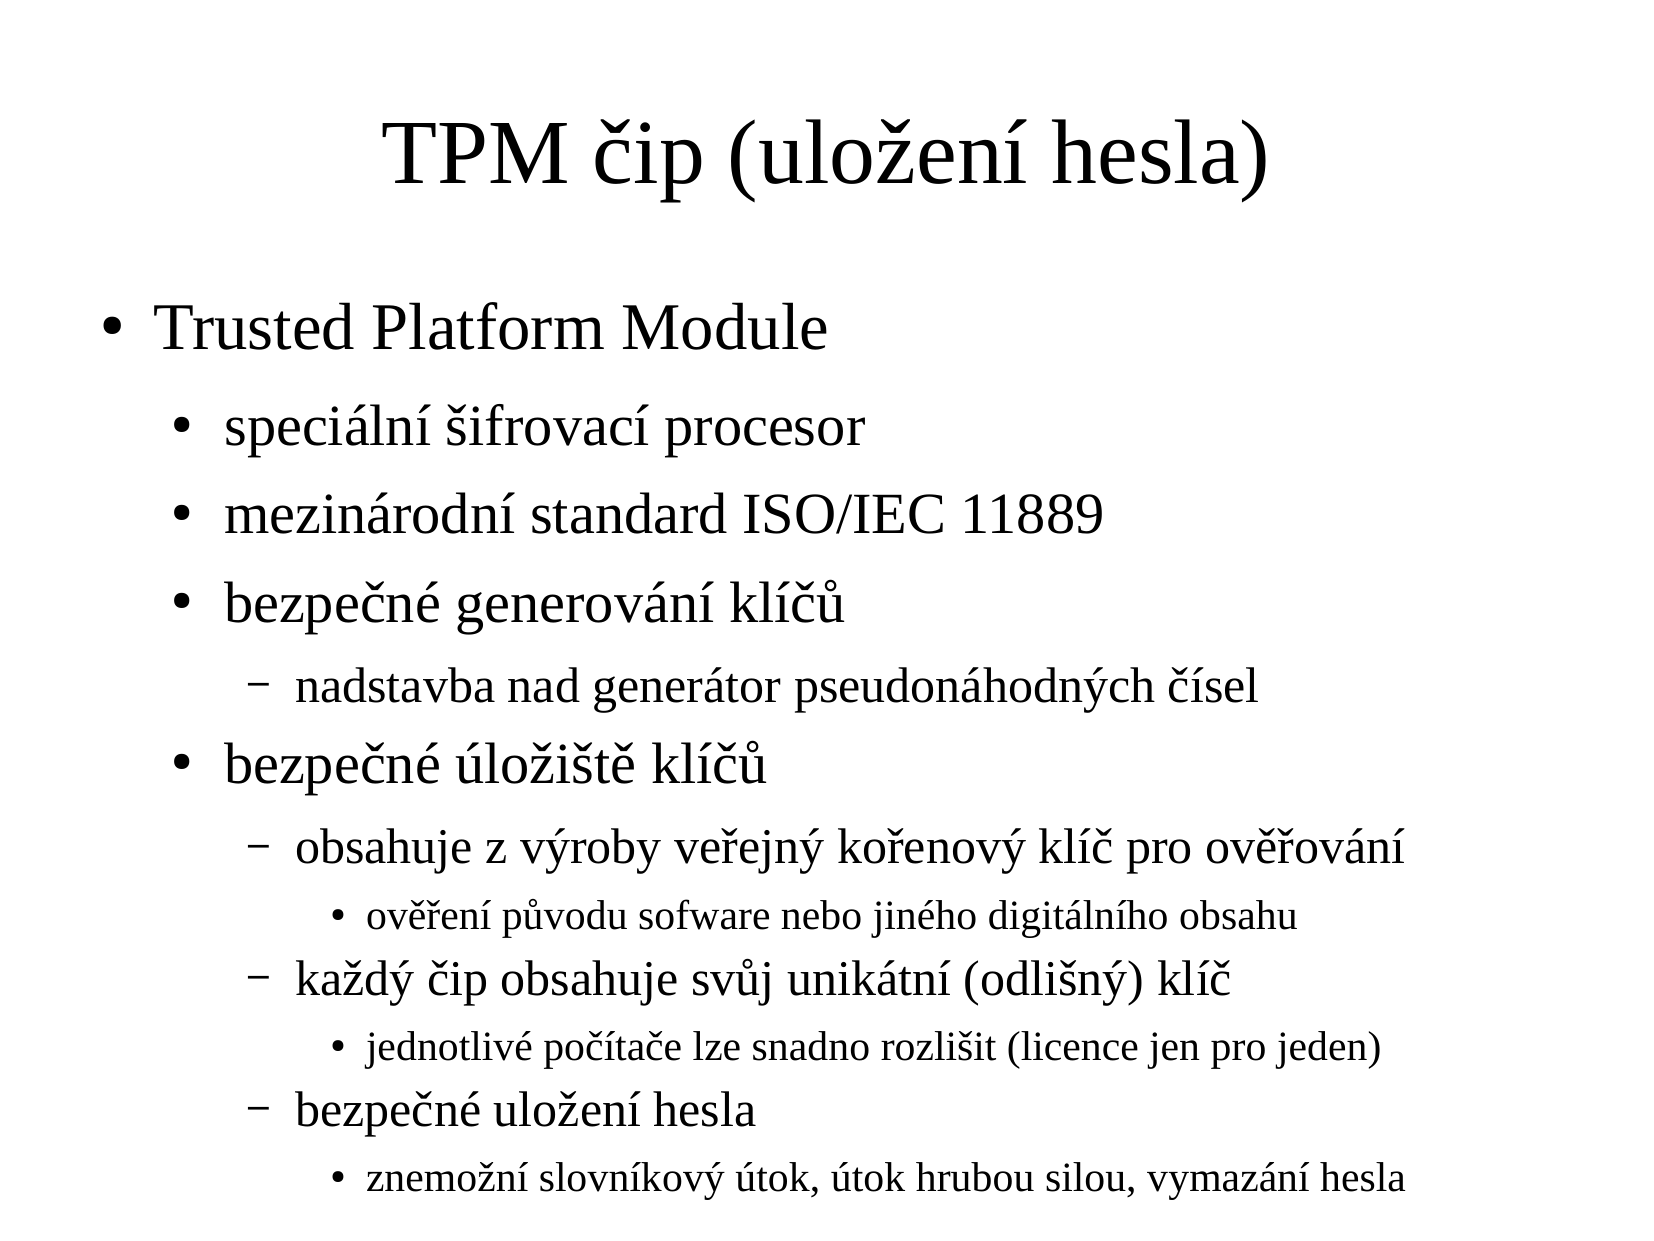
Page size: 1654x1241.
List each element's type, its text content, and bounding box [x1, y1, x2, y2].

list Trusted Platform Module speciální šifrovací procesor mezinárodní standard ISO/IEC 11889 bezpečné generování klíčů nadstavba nad generátor pseudonáhodných čísel bezpečné úložiště klíčů obsahuje z výroby veřejný kořenový klíč pro ověřování ověření původu sofware nebo jiného digitálního obsahu každý čip obsahuje svůj unikátní (odlišný) klíč jednotlivé počítače lze snadno rozlišit (licence jen pro jeden) bezpečné uložení hesla znemožní slovníkový útok, útok hrubou silou, vymazání hesla [82, 290, 1571, 1211]
title TPM čip (uložení hesla) [82, 49, 1571, 257]
